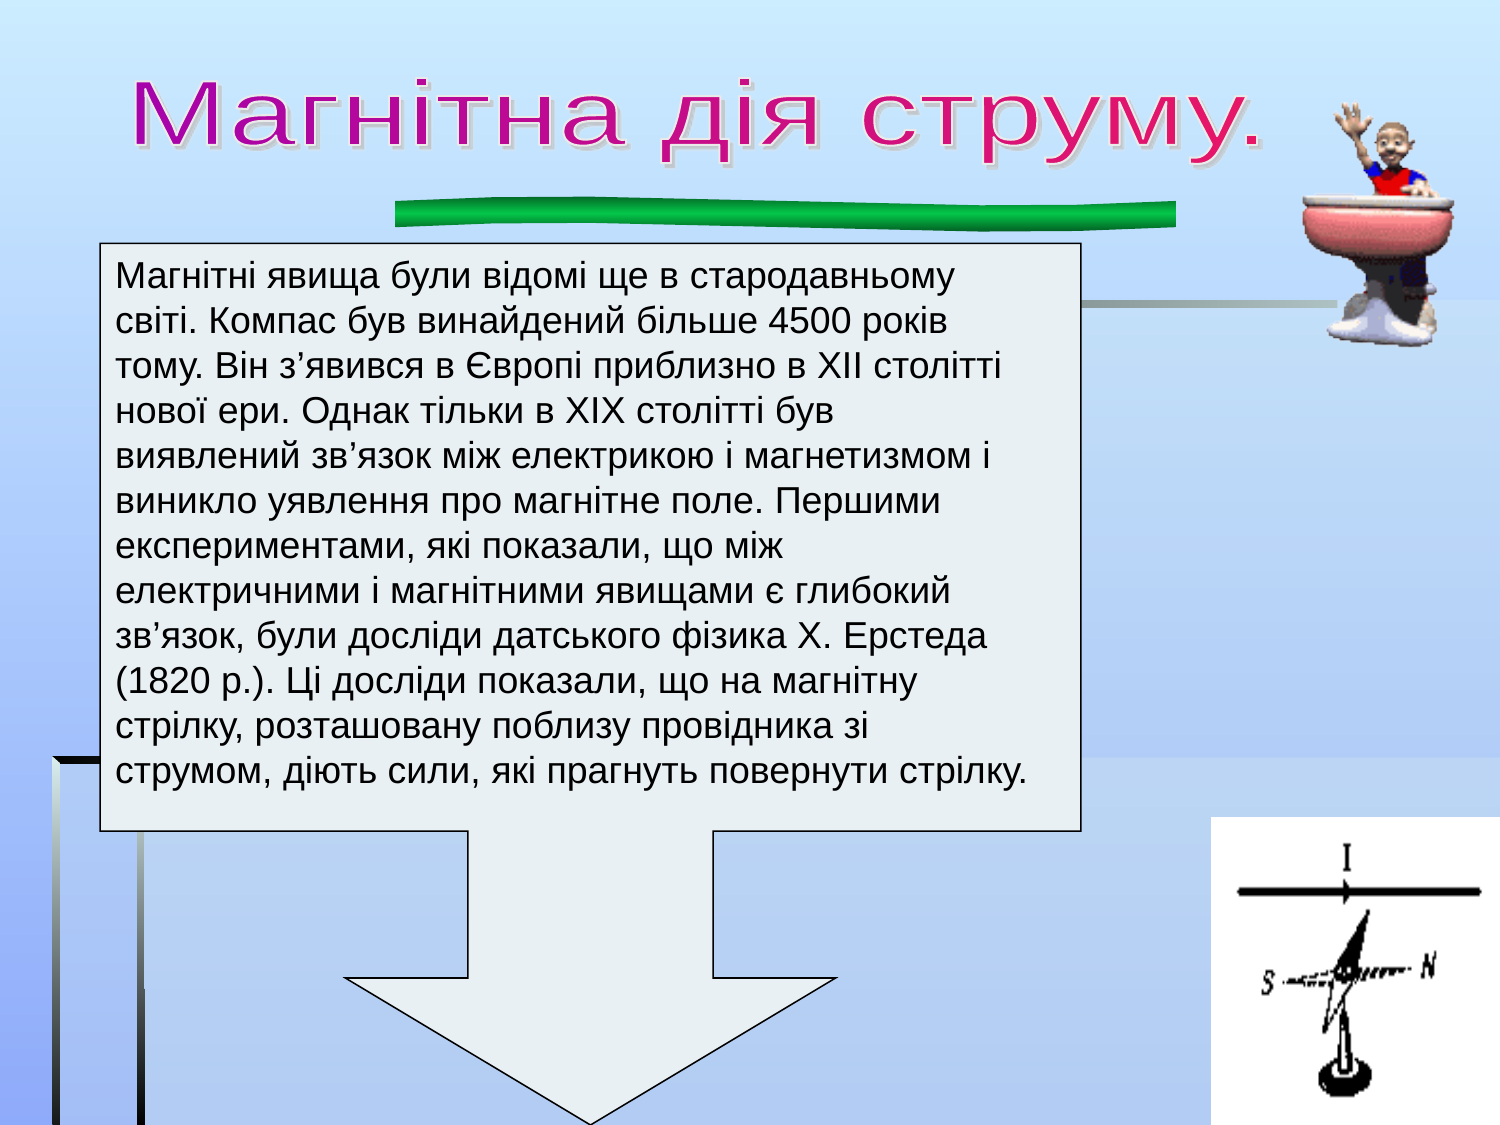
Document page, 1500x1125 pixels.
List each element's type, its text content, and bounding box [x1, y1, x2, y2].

text_box [100, 243, 1081, 1125]
text_box Магнітна дія струму. [304, 96, 338, 145]
text_box Магнітна дія струму. [416, 96, 427, 145]
text_box Магнітна дія струму. [982, 95, 1038, 164]
text_box Магнітна дія струму. [1186, 96, 1247, 164]
text_box Магнітна дія струму. [921, 96, 973, 145]
text_box Магнітна дія струму. [759, 96, 816, 145]
picture [1281, 90, 1490, 351]
text_box Магнітна дія струму. [863, 95, 916, 146]
text_box Магнітна дія струму. [135, 81, 218, 145]
text_box Магнітна дія струму. [661, 96, 729, 164]
text_box Магнітна дія струму. [1109, 96, 1177, 145]
text_box Магнітні явища були відомі ще в стародавньому світі. Компас був винайдений більше 4500 років тому. Він з’явився в Європі приблизно в XII столітті нової ери. Однак тільки в XIX столітті був виявлений зв’язок між електрикою і магнетизмом і виникло уявлення про магнітне поле. Першими експериментами, які показали, що між електричними і магнітними явищами є глибокий зв’язок, були досліди датського фізика Х. Ерстеда (1820 р.). Ці досліди показали, що на магнітну стрілку, розташовану поблизу провідника зі струмом, діють сили, які прагнуть повернути стрілку. [100, 243, 1045, 799]
text_box Магнітна дія струму. [1041, 96, 1102, 164]
text_box Магнітна дія струму. [233, 95, 297, 146]
text_box [395, 196, 1176, 232]
text_box Магнітна дія струму. [739, 96, 750, 145]
text_box Магнітна дія струму. [349, 96, 400, 145]
text_box Магнітна дія струму. [499, 96, 550, 145]
picture [1211, 817, 1500, 1125]
text_box Магнітна дія струму. [563, 95, 627, 146]
text_box Магнітна дія струму. [437, 96, 489, 145]
